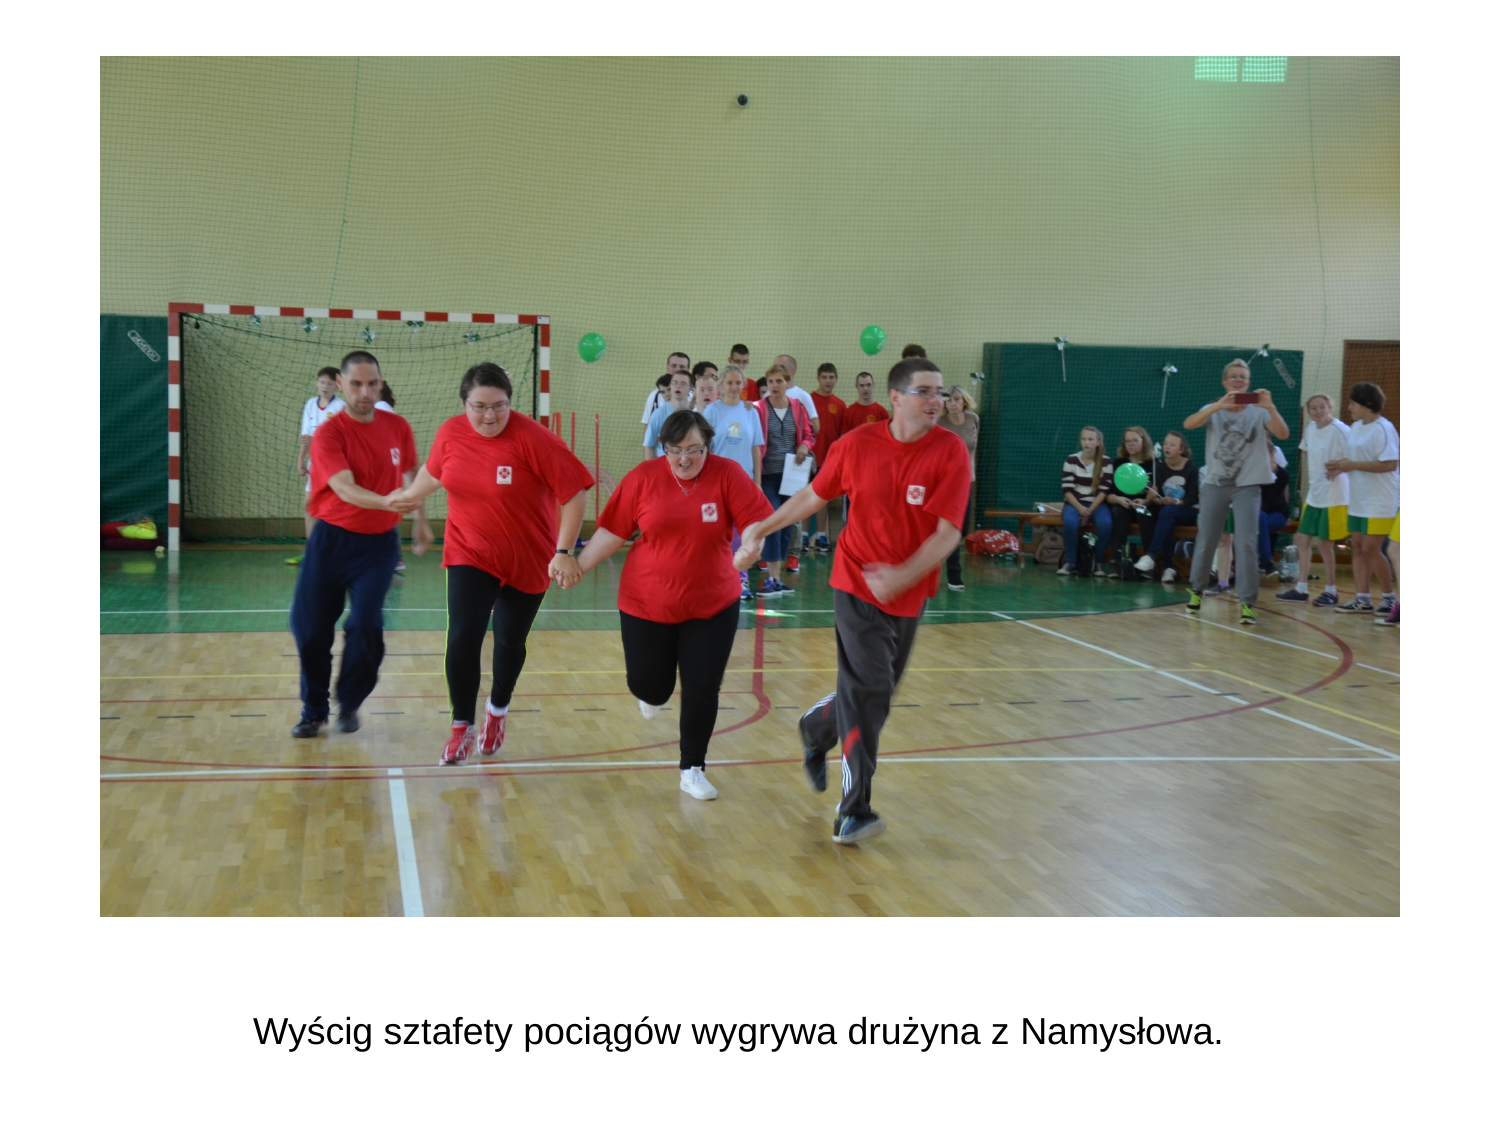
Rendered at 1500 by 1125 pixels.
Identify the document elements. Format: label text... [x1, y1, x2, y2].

text_box Wyścig sztafety pociągów wygrywa drużyna z Namysłowa. [64, 999, 1424, 1060]
picture [100, 56, 1400, 917]
